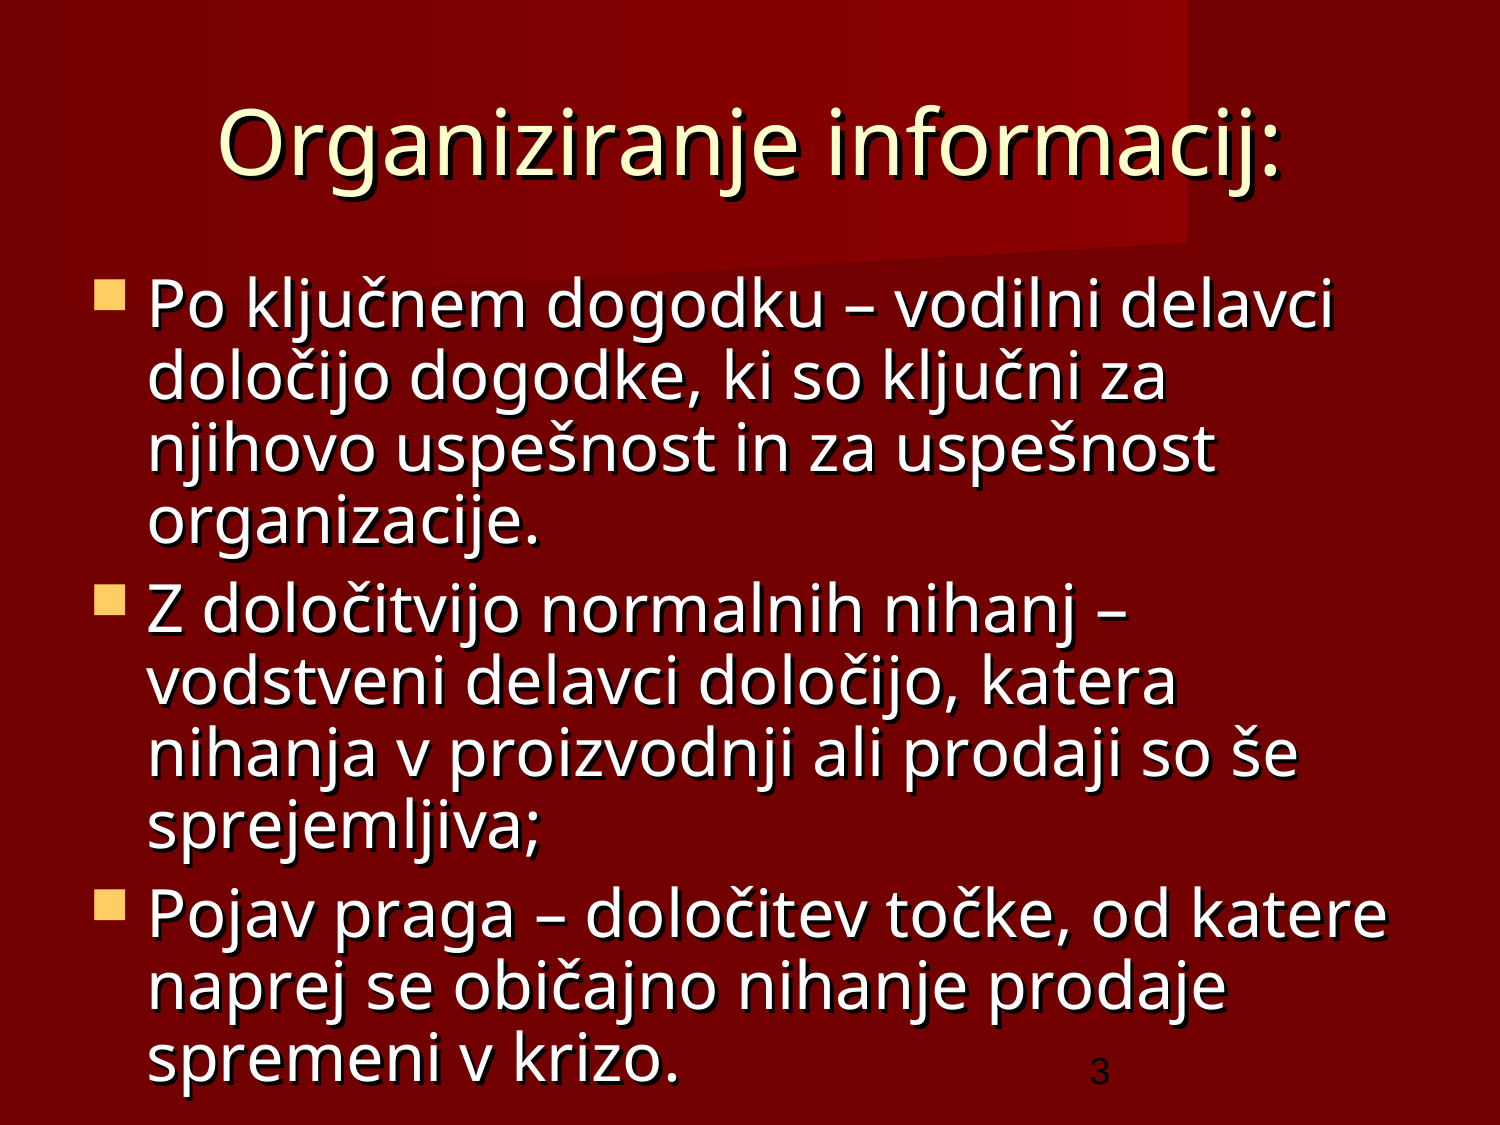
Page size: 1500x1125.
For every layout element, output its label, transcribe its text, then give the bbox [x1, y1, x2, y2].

list Po ključnem dogodku – vodilni delavci določijo dogodke, ki so ključni za njihovo uspešnost in za uspešnost organizacije. Z določitvijo normalnih nihanj – vodstveni delavci določijo, katera nihanja v proizvodnji ali prodaji so še sprejemljiva; Pojav praga – določitev točke, od katere naprej se običajno nihanje prodaje spremeni v krizo. [75, 262, 1426, 1001]
title Organiziranje informacij: [75, 45, 1426, 233]
